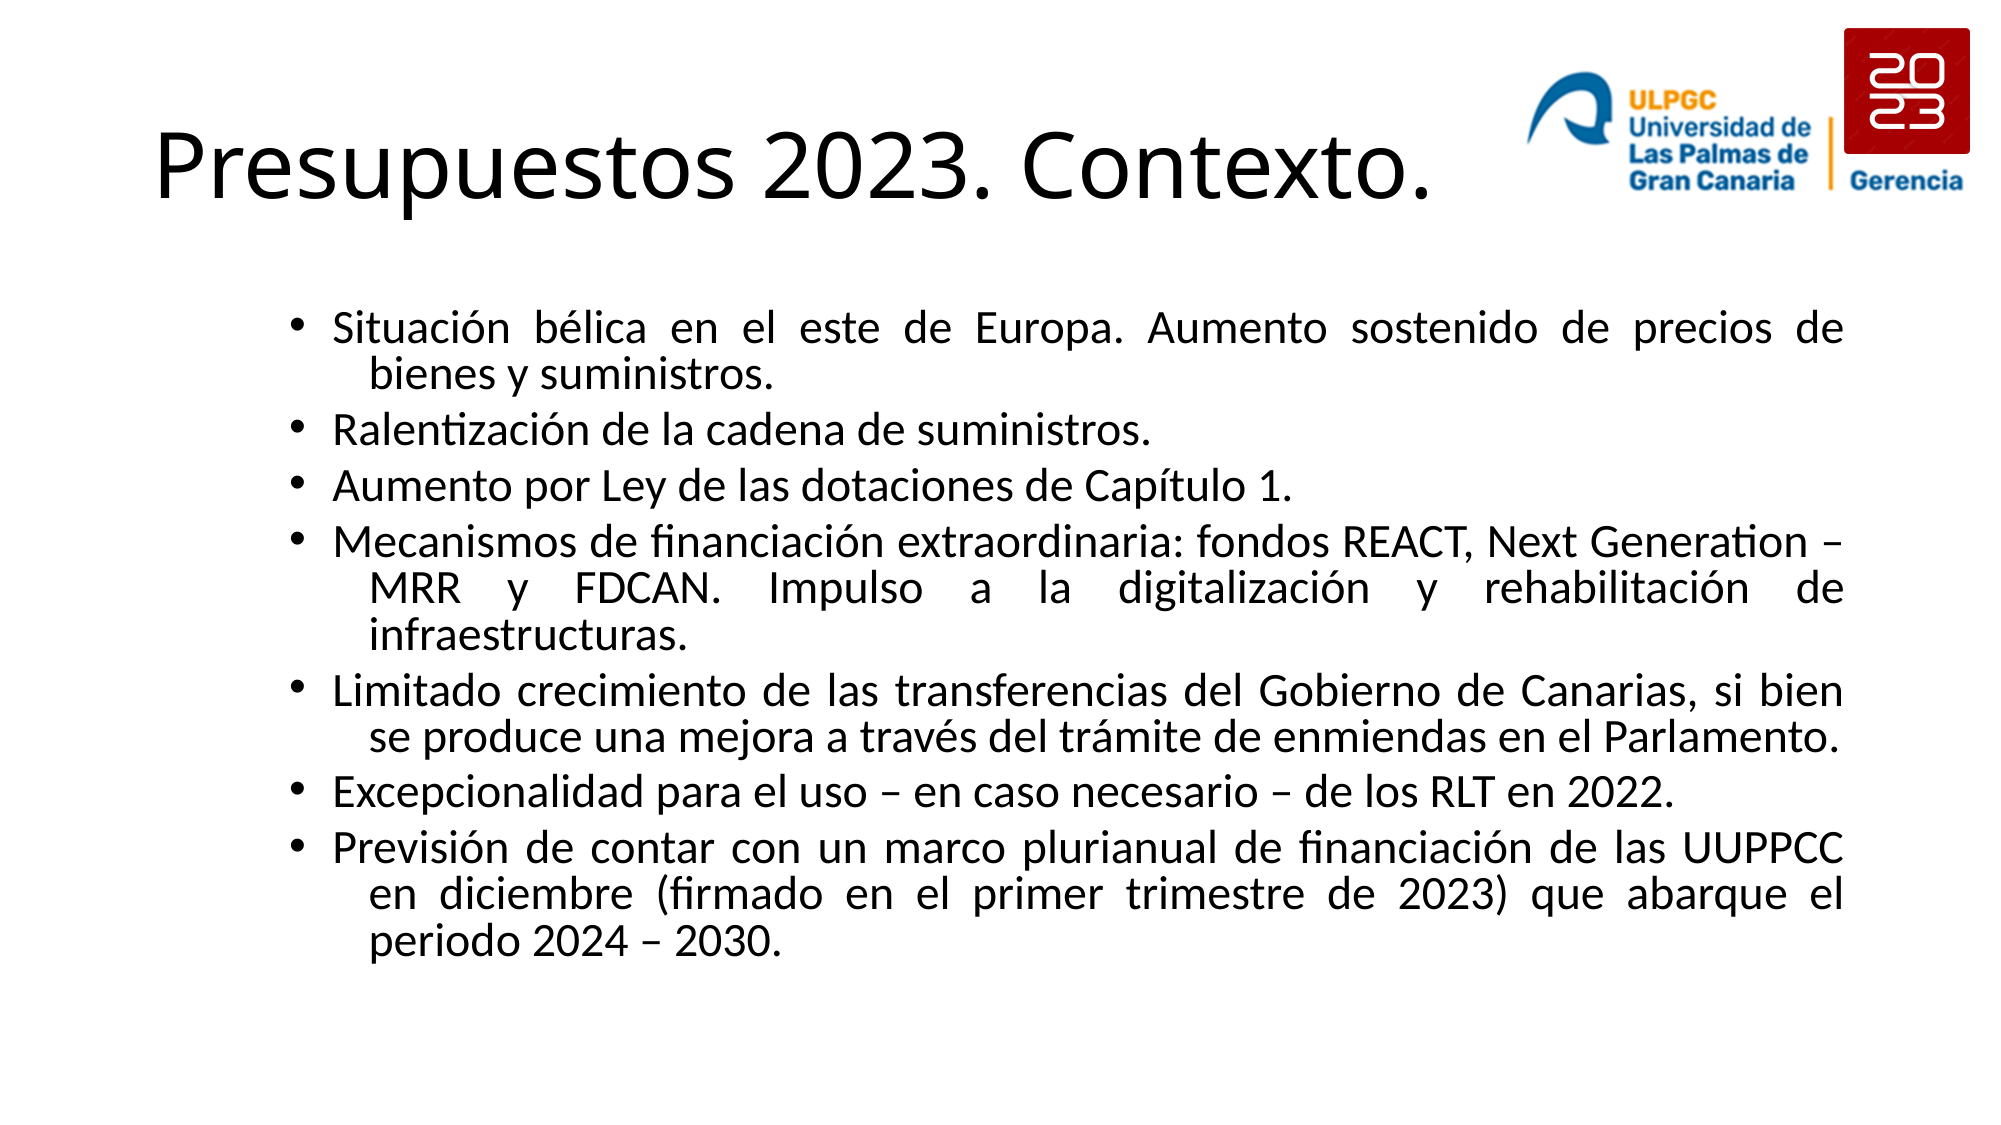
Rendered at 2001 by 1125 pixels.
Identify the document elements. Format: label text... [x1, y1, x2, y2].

list Situación bélica en el este de Europa. Aumento sostenido de precios de bienes y suministros. Ralentización de la cadena de suministros. Aumento por Ley de las dotaciones de Capítulo 1. Mecanismos de financiación extraordinaria: fondos REACT, Next Generation – MRR y FDCAN. Impulso a la digitalización y rehabilitación de infraestructuras. Limitado crecimiento de las transferencias del Gobierno de Canarias, si bien se produce una mejora a través del trámite de enmiendas en el Parlamento. Excepcionalidad para el uso – en caso necesario – de los RLT en 2022. Previsión de contar con un marco plurianual de financiación de las UUPPCC en diciembre (firmado en el primer trimestre de 2023) que abarque el periodo 2024 – 2030. [137, 299, 1863, 1014]
title Presupuestos 2023. Contexto. [137, 59, 1863, 278]
picture [1493, 24, 2000, 232]
